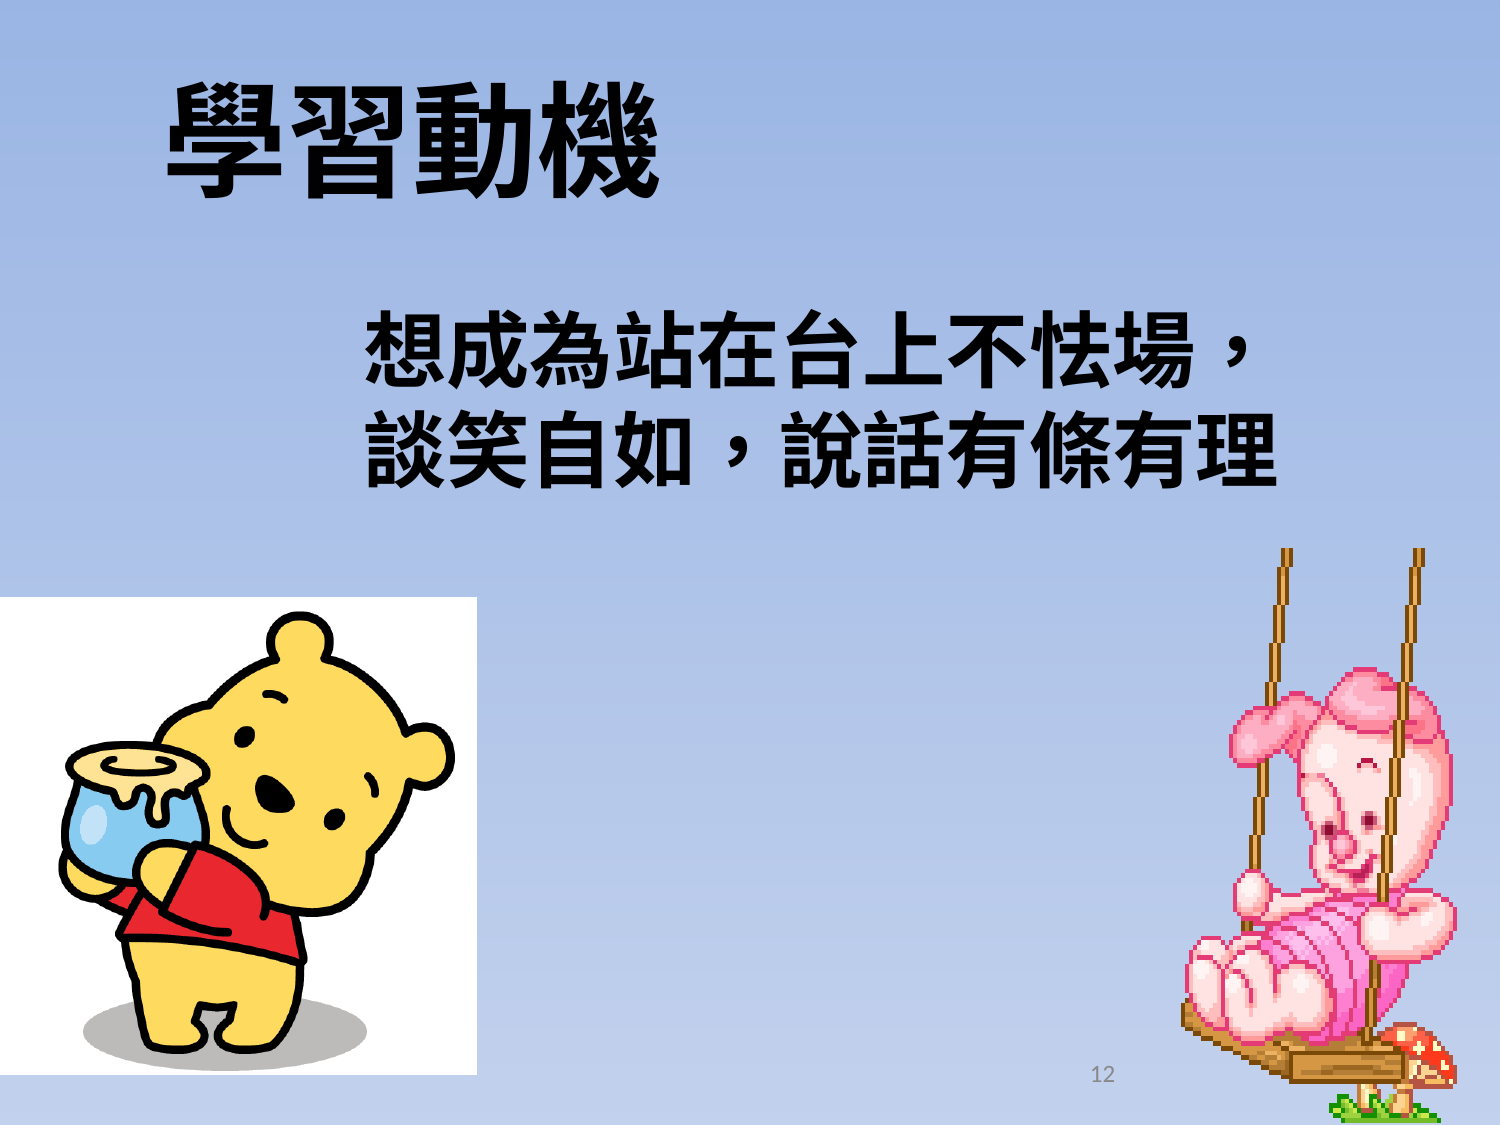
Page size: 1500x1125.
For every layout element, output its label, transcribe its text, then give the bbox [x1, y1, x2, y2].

picture [1101, 548, 1500, 1123]
picture [0, 597, 477, 1075]
text_box 12 [1074, 1042, 1426, 1103]
text_box 想成為站在台上不怯場， 談笑自如，說話有條有理 [348, 291, 1352, 506]
text_box 學習動機 [147, 54, 683, 222]
